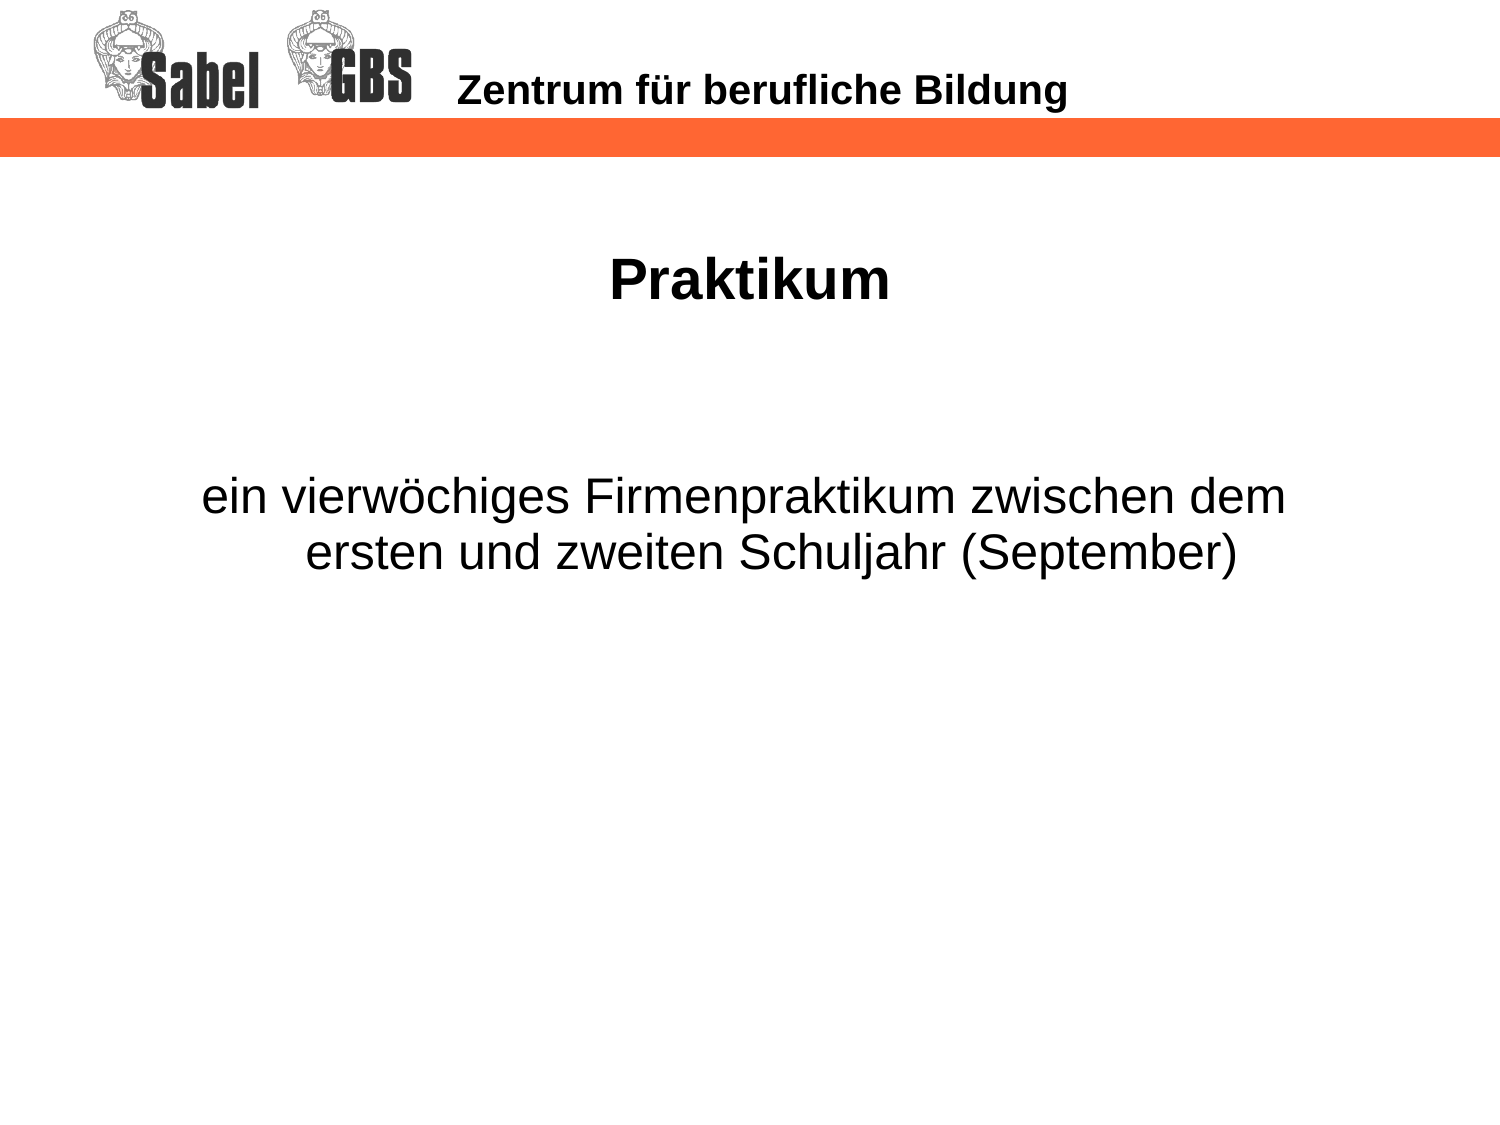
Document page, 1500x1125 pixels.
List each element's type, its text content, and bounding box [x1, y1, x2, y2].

picture [265, 0, 433, 113]
picture [88, 0, 264, 118]
list ein vierwöchiges Firmenpraktikum zwischen dem ersten und zweiten Schuljahr (September) [124, 460, 1365, 656]
title Praktikum [112, 236, 1388, 323]
